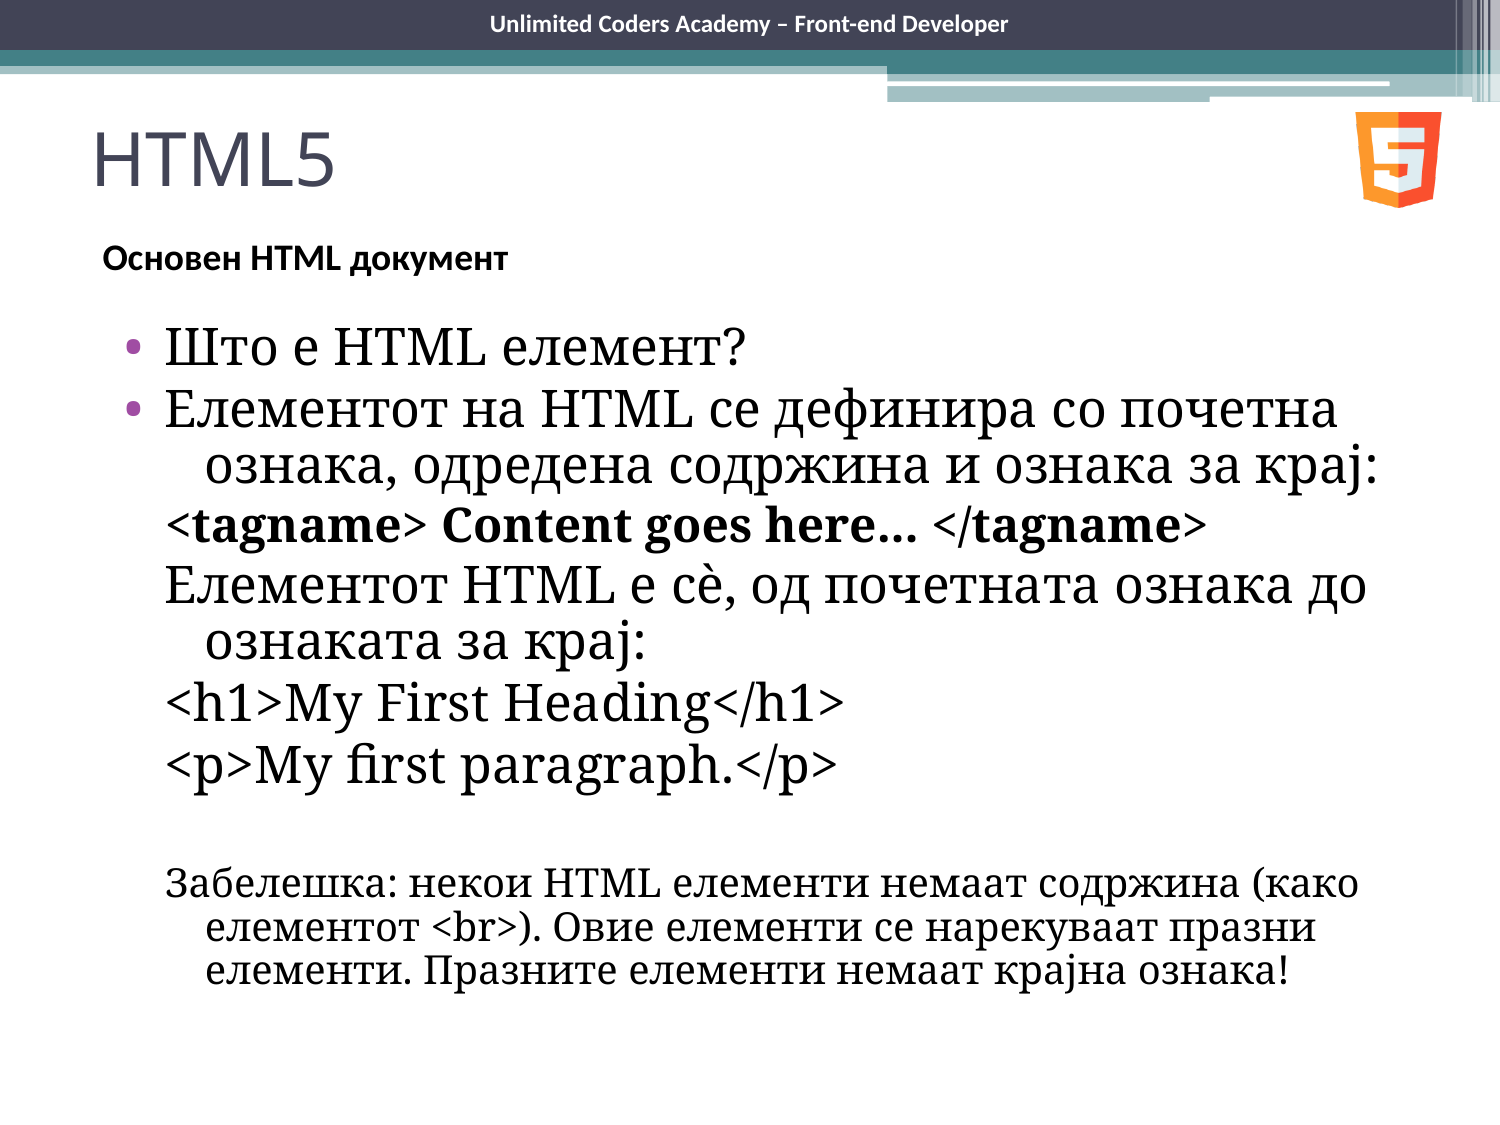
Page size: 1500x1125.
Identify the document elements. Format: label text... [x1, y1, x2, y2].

list Што е HTML елемент? Елементот на HTML се дефинира со почетна ознака, одредена содржина и ознака за крај: <tagname> Content goes here... </tagname> Елементот HTML е сè, од почетната ознака до ознаката за крај: <h1>My First Heading</h1> <p>My first paragraph.</p> Забелешка: некои HTML елементи немаат содржина (како елементот <br>). Овие елементи се нарекуваат празни елементи. Празните елементи немаат крајна ознака! [75, 312, 1426, 1079]
title HTML5 [75, 99, 1426, 213]
text_box Unlimited Coders Academy – Front-end Developer [0, 0, 1500, 38]
text_box Основен HTML документ [88, 225, 1438, 285]
picture [1350, 112, 1446, 209]
